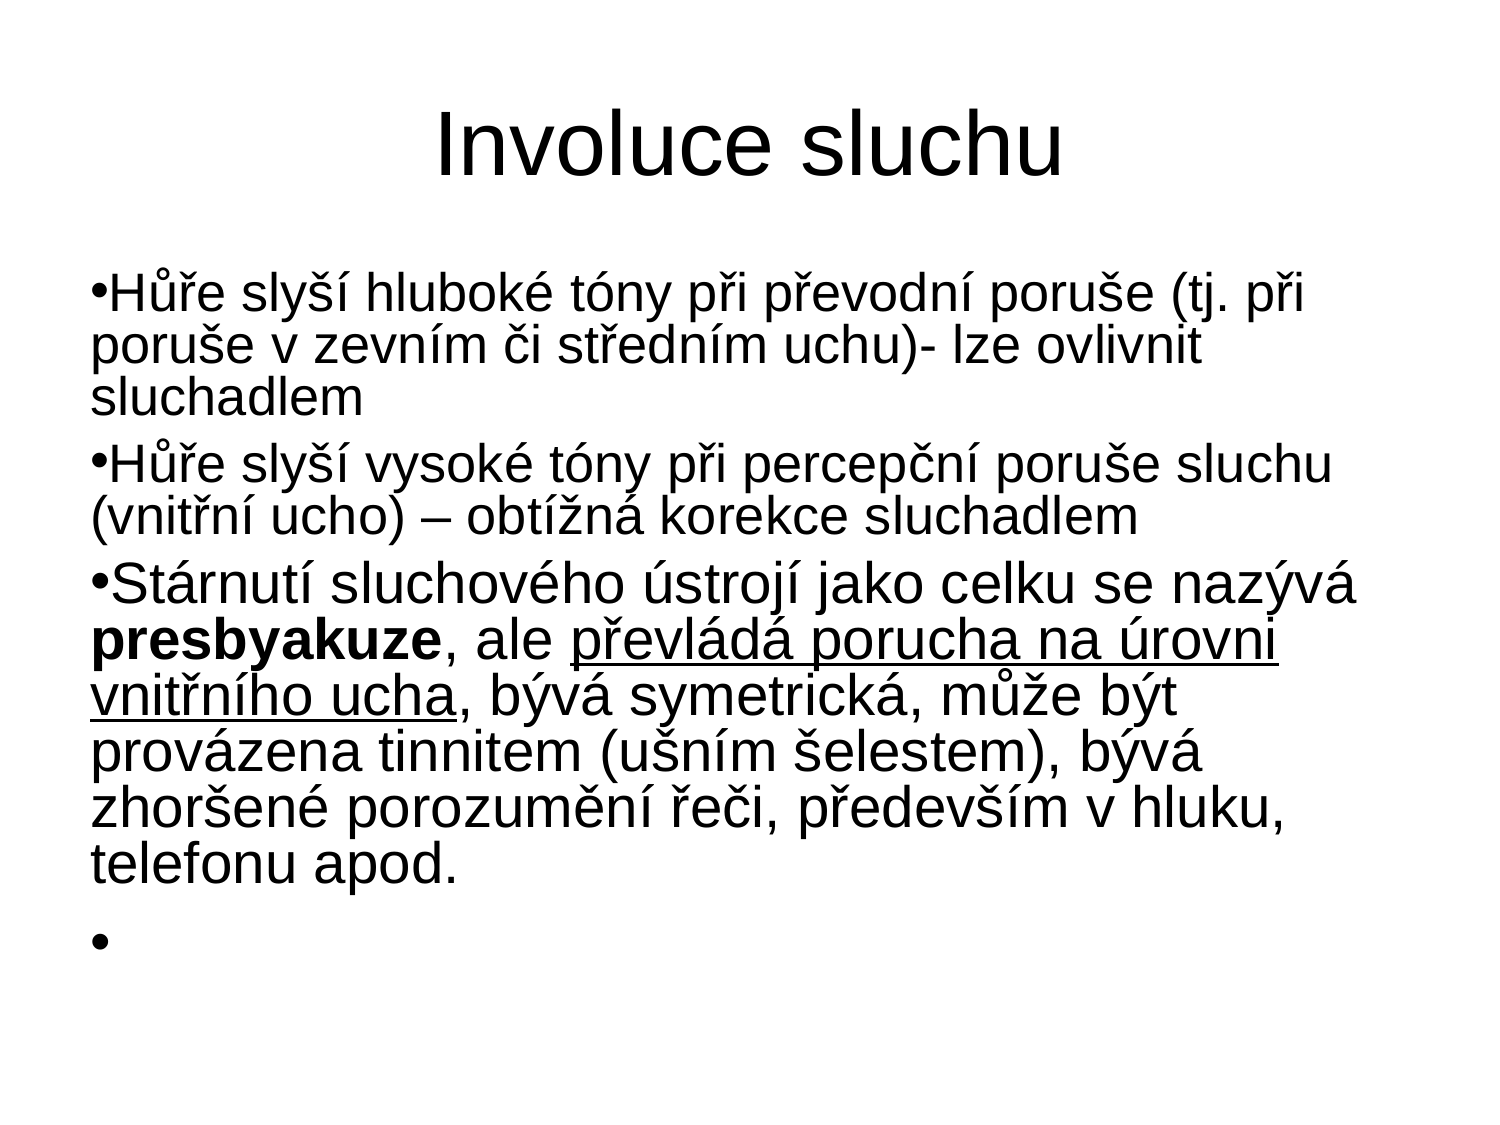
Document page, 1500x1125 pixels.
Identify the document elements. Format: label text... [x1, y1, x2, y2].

list Hůře slyší hluboké tóny při převodní poruše (tj. při poruše v zevním či středním uchu)- lze ovlivnit sluchadlem Hůře slyší vysoké tóny při percepční poruše sluchu (vnitřní ucho) – obtížná korekce sluchadlem Stárnutí sluchového ústrojí jako celku se nazývá presbyakuze, ale převládá porucha na úrovni vnitřního ucha, bývá symetrická, může být provázena tinnitem (ušním šelestem), bývá zhoršené porozumění řeči, především v hluku, telefonu apod. [75, 262, 1426, 1005]
title Involuce sluchu [75, 45, 1426, 233]
